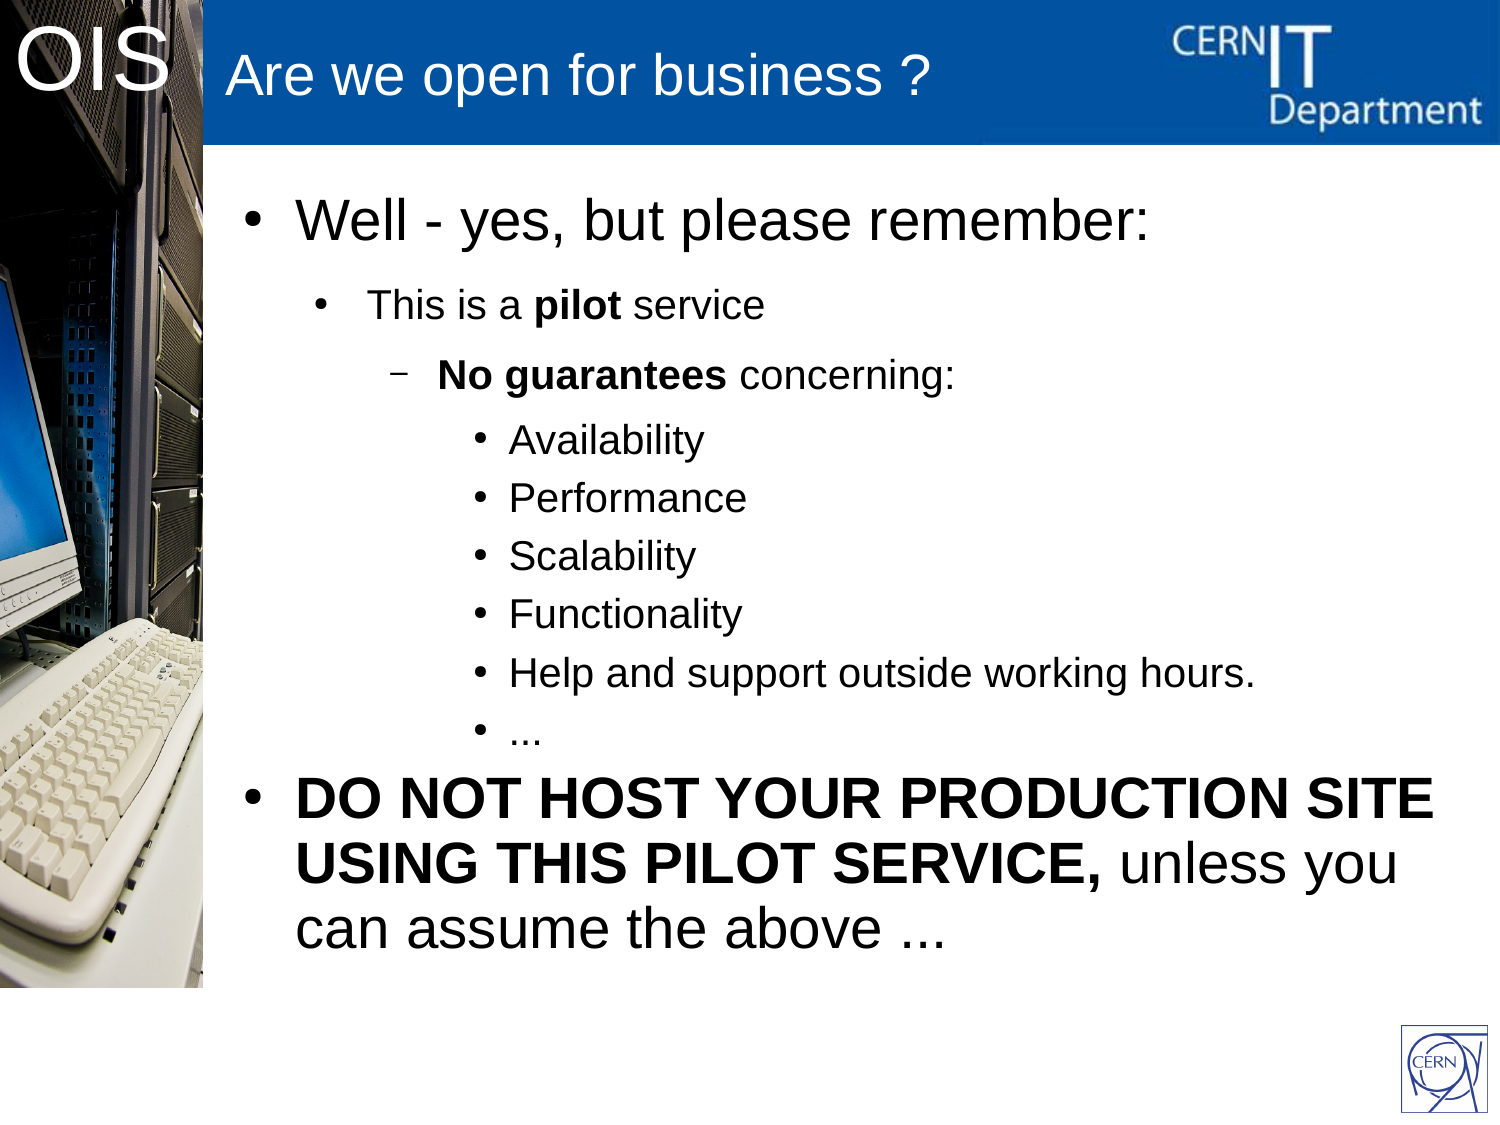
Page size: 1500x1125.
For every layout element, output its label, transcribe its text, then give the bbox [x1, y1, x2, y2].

title Are we open for business ? [225, 7, 1238, 143]
picture [1401, 1025, 1488, 1113]
picture [0, 0, 1500, 988]
list Well - yes, but please remember: This is a pilot service No guarantees concerning: Availability Performance Scalability Functionality Help and support outside working hours. ... DO NOT HOST YOUR PRODUCTION SITE USING THIS PILOT SERVICE, unless you can assume the above ... [225, 187, 1463, 1038]
